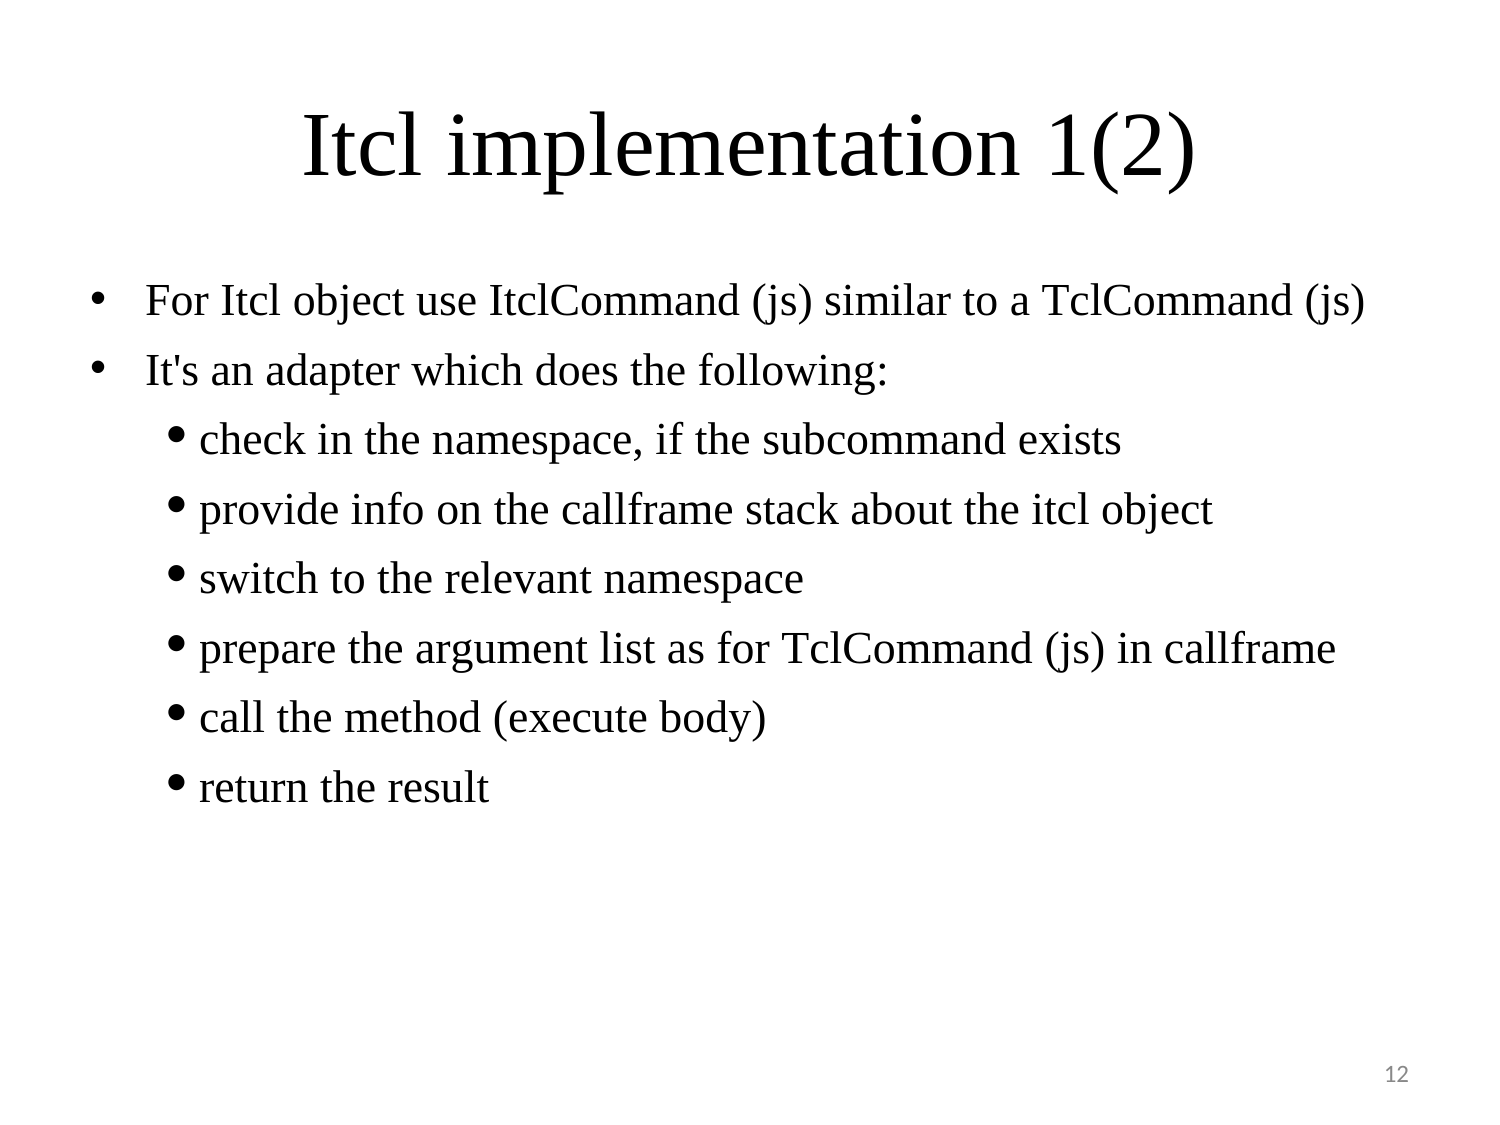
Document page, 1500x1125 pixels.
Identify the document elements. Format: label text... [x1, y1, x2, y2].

text_box For Itcl object use ItclCommand (js) similar to a TclCommand (js) It's an adapter which does the following: check in the namespace, if the subcommand exists provide info on the callframe stack about the itcl object switch to the relevant namespace prepare the argument list as for TclCommand (js) in callframe call the method (execute body) return the result [75, 262, 1426, 1005]
text_box Itcl implementation 1(2)‏ [75, 45, 1426, 233]
